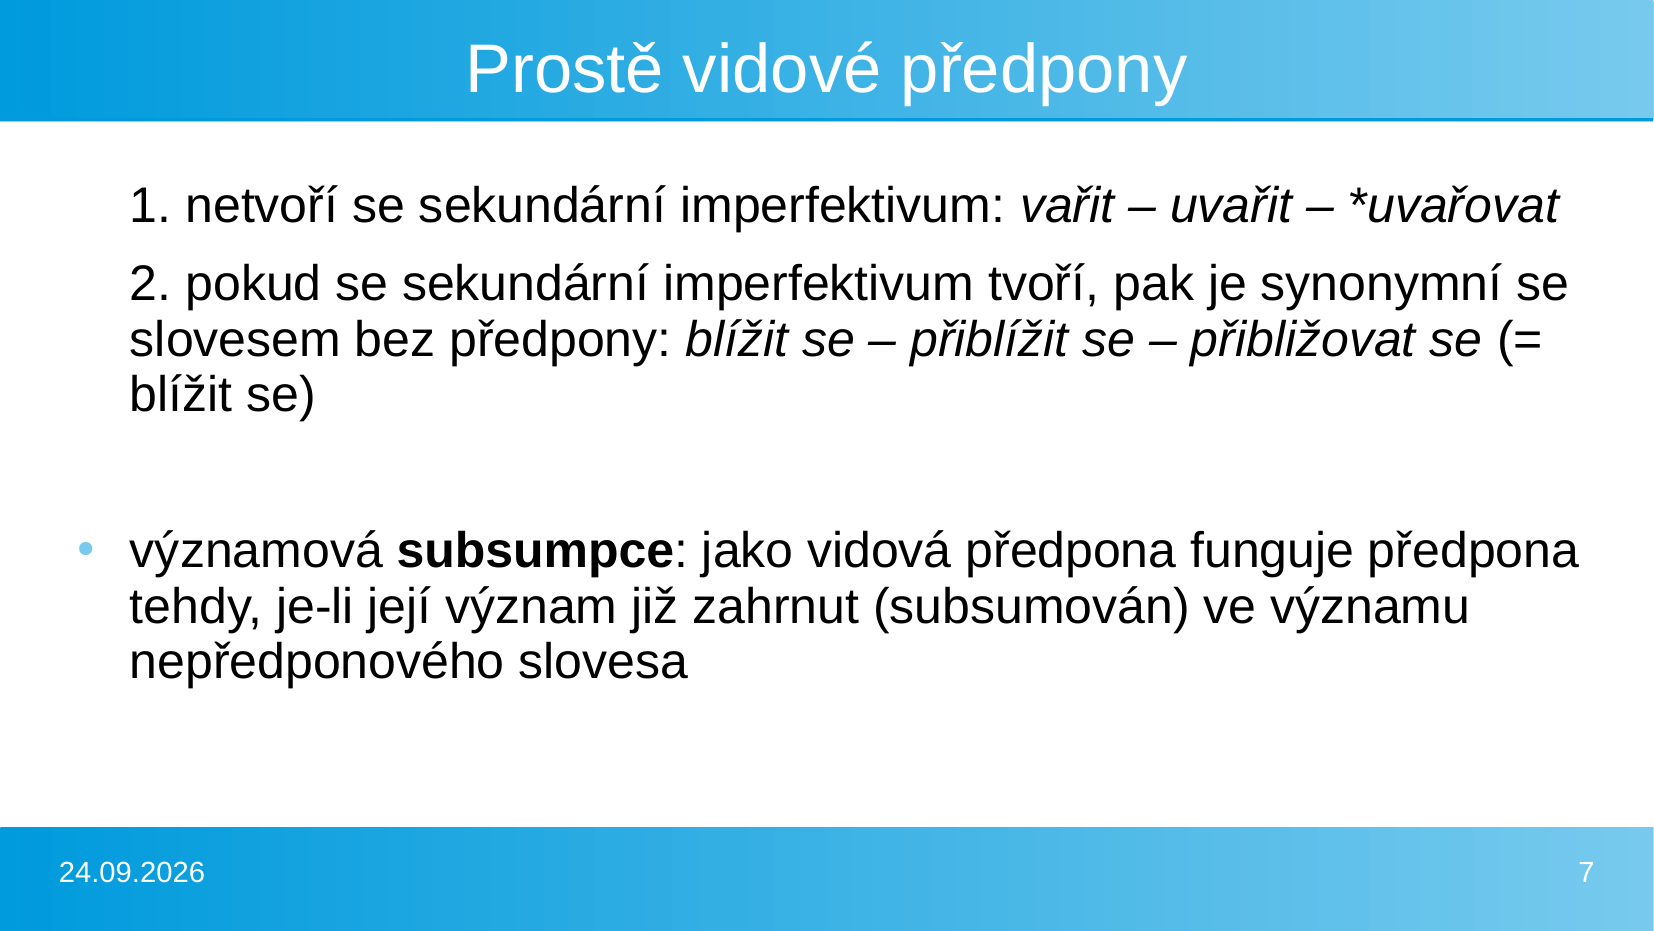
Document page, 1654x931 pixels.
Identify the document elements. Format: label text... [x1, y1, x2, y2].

list 1. netvoří se sekundární imperfektivum: vařit – uvařit – *uvařovat 2. pokud se sekundární imperfektivum tvoří, pak je synonymní se slovesem bez předpony: blížit se – přiblížit se – přibližovat se (= blížit se) významová subsumpce: jako vidová předpona funguje předpona tehdy, je-li její význam již zahrnut (subsumován) ve významu nepředponového slovesa [59, 177, 1595, 768]
title Prostě vidové předpony [59, 29, 1595, 108]
